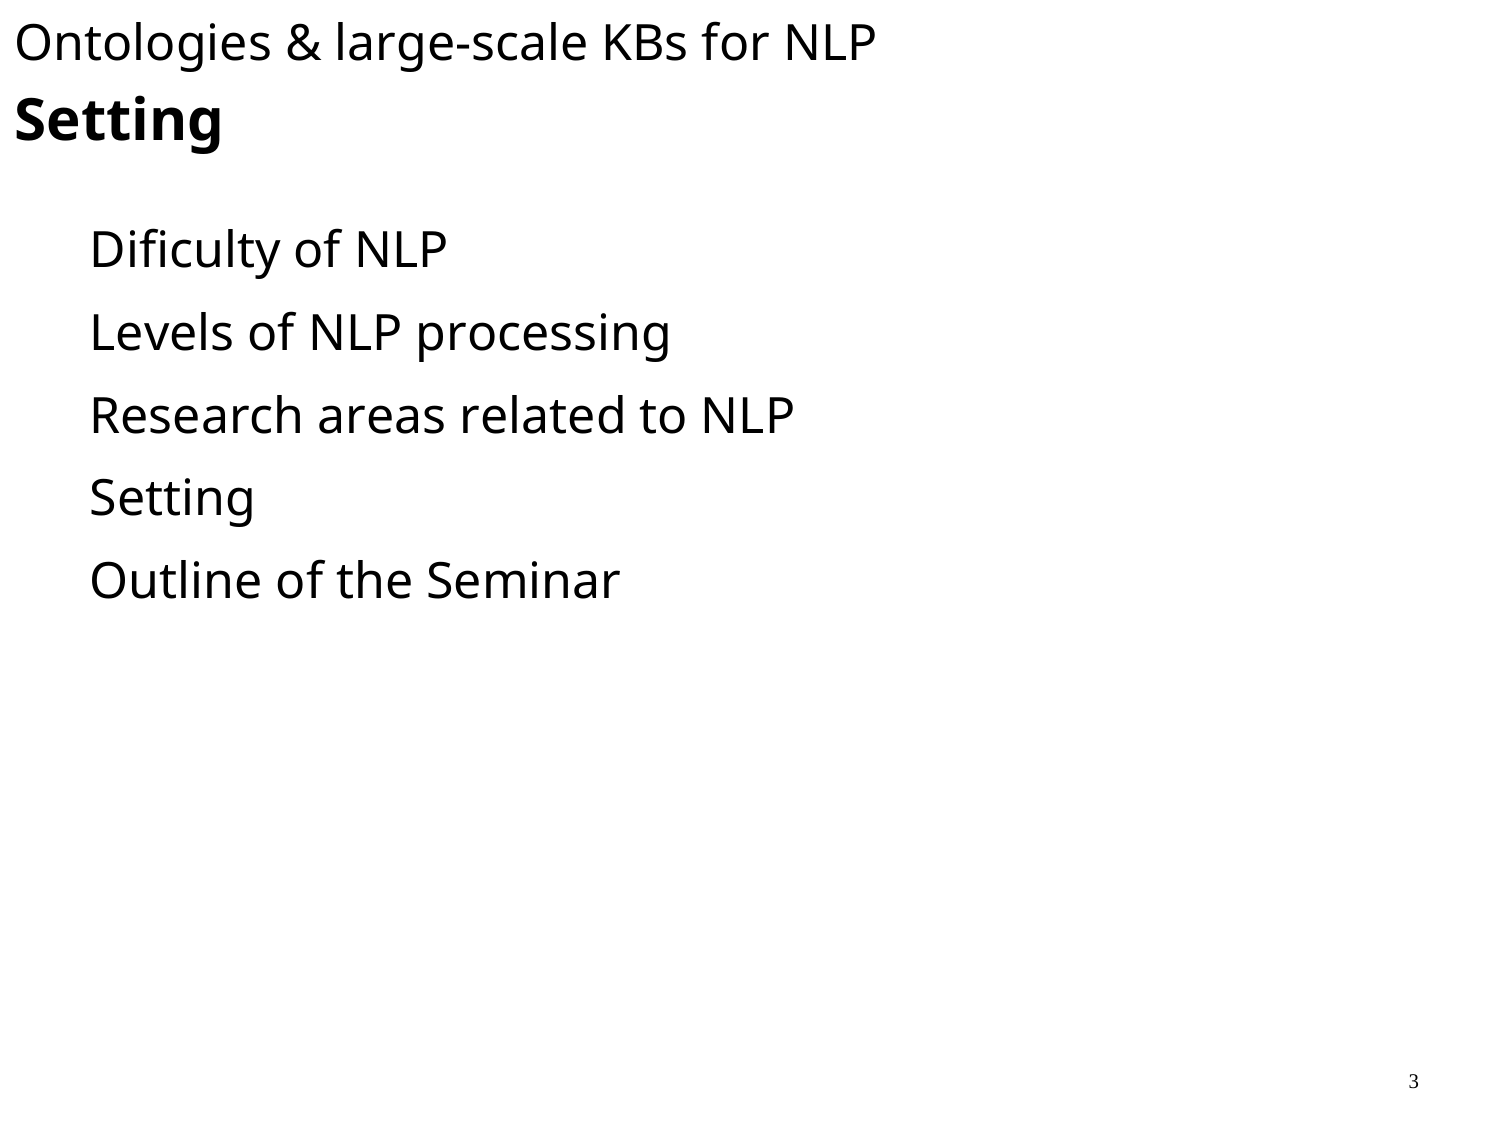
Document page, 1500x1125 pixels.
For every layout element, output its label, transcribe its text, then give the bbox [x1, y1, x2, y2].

title Ontologies & large-scale KBs for NLP Setting [0, 0, 1500, 157]
list Dificulty of NLP Levels of NLP processing Research areas related to NLP Setting Outline of the Seminar [75, 157, 1438, 1001]
